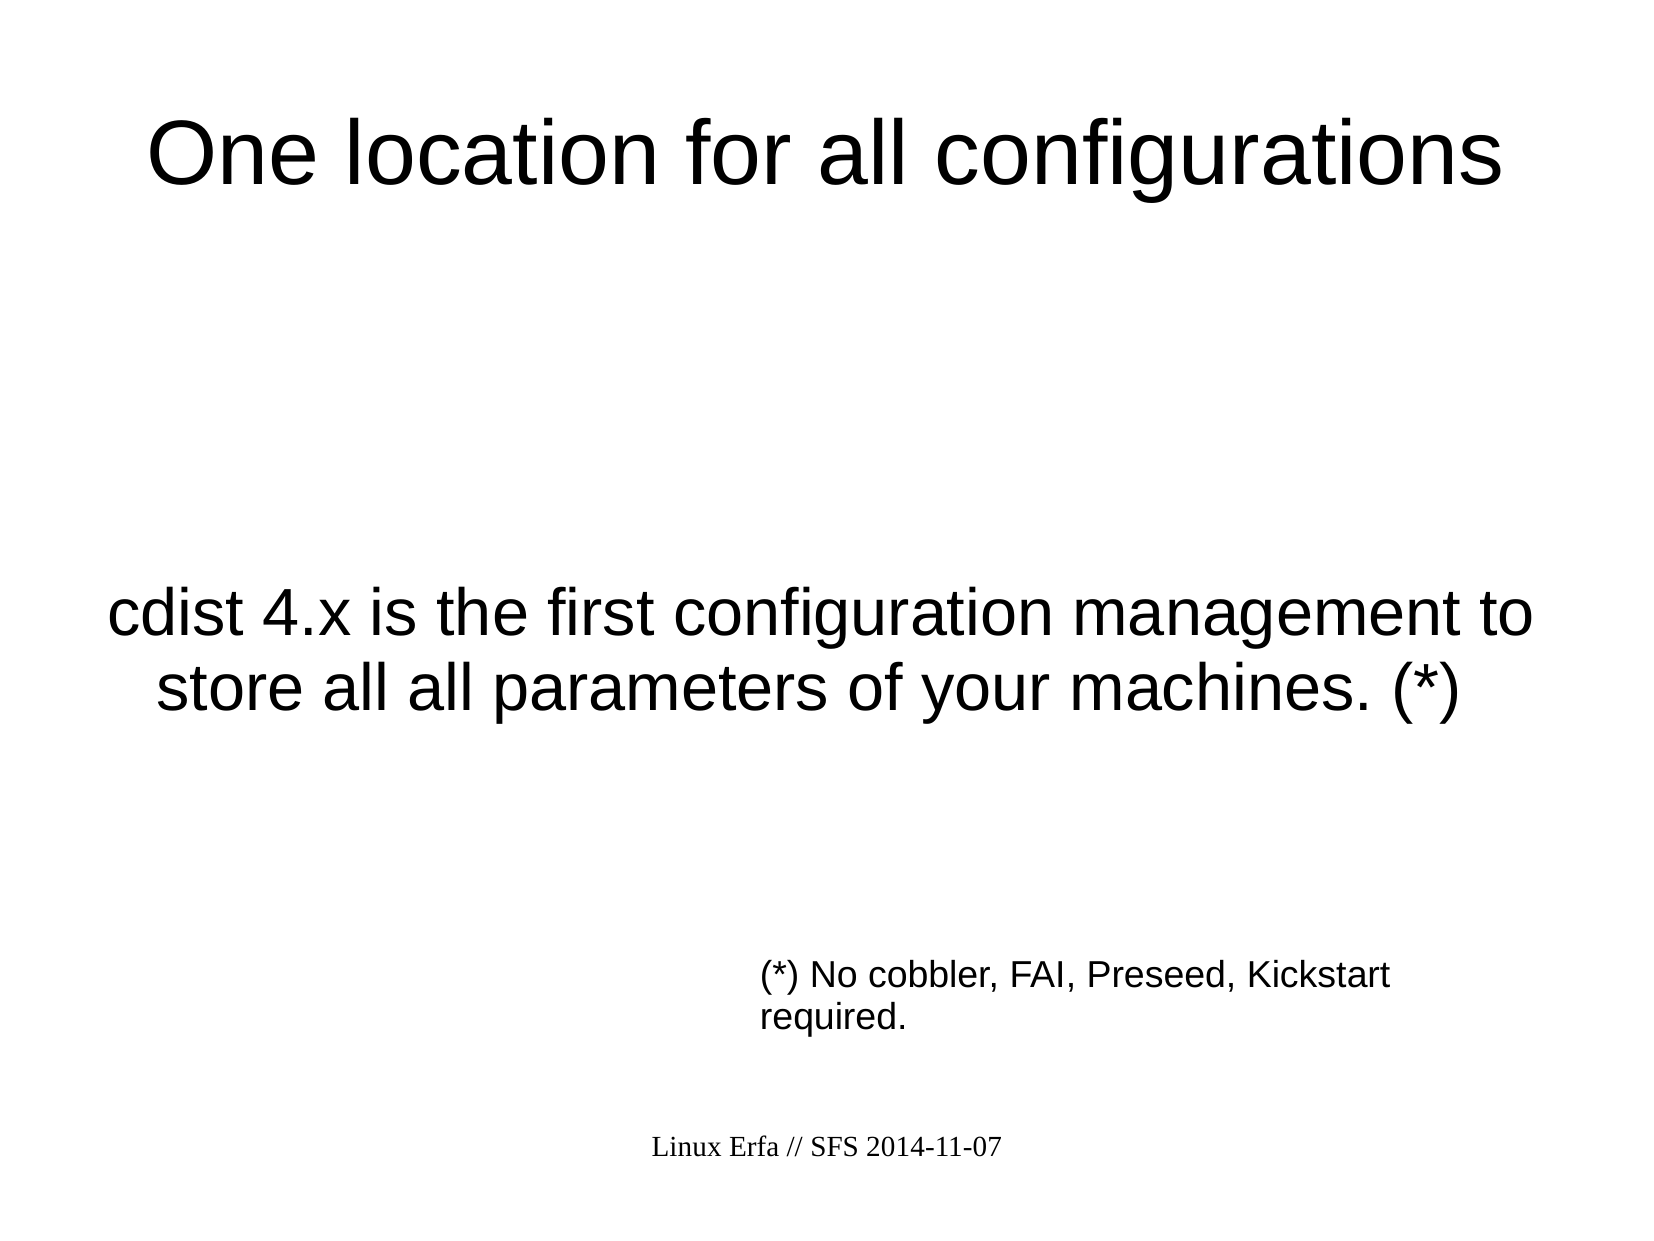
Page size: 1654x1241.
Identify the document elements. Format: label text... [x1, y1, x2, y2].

text_box (*) No cobbler, FAI, Preseed, Kickstart required. [745, 945, 1564, 1003]
subtitle cdist 4.x is the first configuration management to store all all parameters of your machines. (*) [894, 1003, 1538, 1010]
title One location for all configurations [82, 49, 1571, 257]
subtitle cdist 4.x is the first configuration management to store all all parameters of your machines. (*) [82, 290, 1538, 1010]
